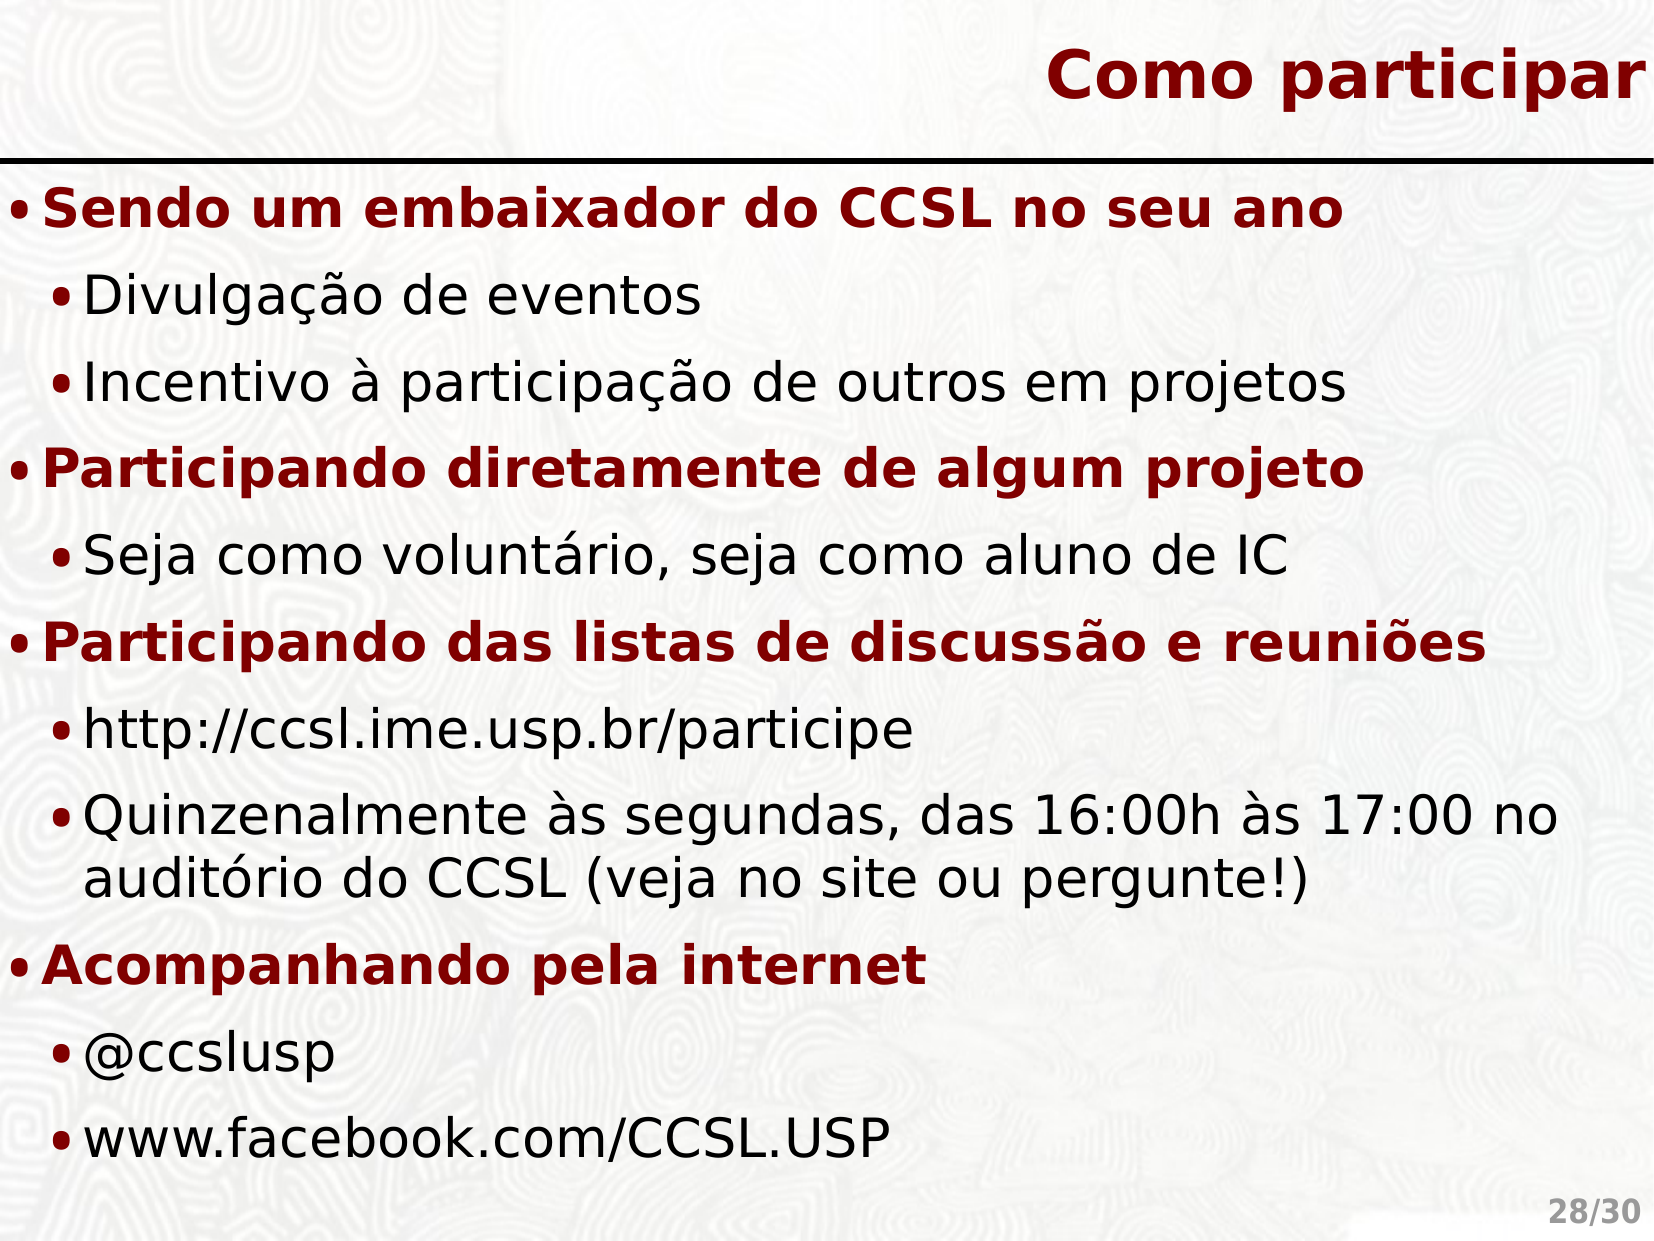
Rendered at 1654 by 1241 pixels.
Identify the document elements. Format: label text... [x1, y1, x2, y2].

title Como participar [602, 0, 1648, 153]
picture [0, 0, 1654, 158]
list Sendo um embaixador do CCSL no seu ano Divulgação de eventos Incentivo à participação de outros em projetos Participando diretamente de algum projeto Seja como voluntário, seja como aluno de IC Participando das listas de discussão e reuniões http://ccsl.ime.usp.br/participe Quinzenalmente às segundas, das 16:00h às 17:00 no auditório do CCSL (veja no site ou pergunte!) Acompanhando pela internet @ccslusp www.facebook.com/CCSL.USP [5, 177, 1654, 1229]
picture [0, 164, 1654, 1241]
